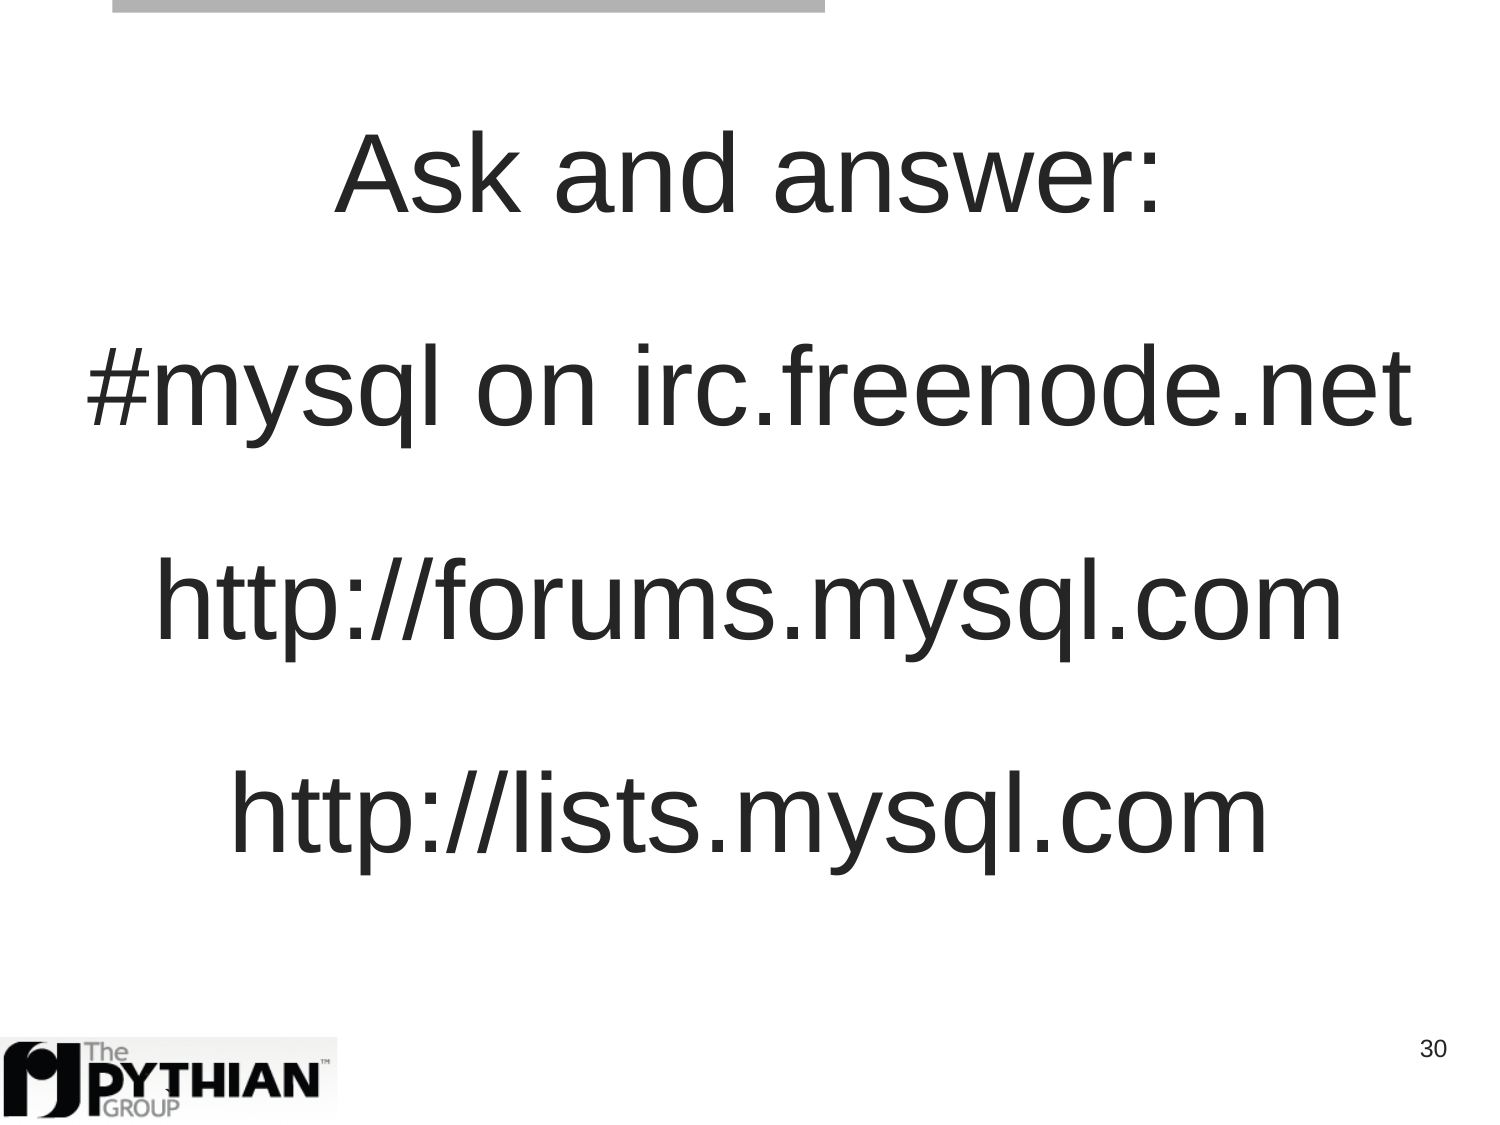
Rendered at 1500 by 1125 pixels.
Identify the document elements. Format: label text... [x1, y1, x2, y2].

picture [0, 1051, 338, 1125]
text_box <number> [1112, 1051, 1463, 1103]
text_box Ask and answer: #mysql on irc.freenode.net http://forums.mysql.com http://lists.mysql.com [0, 0, 1500, 1051]
